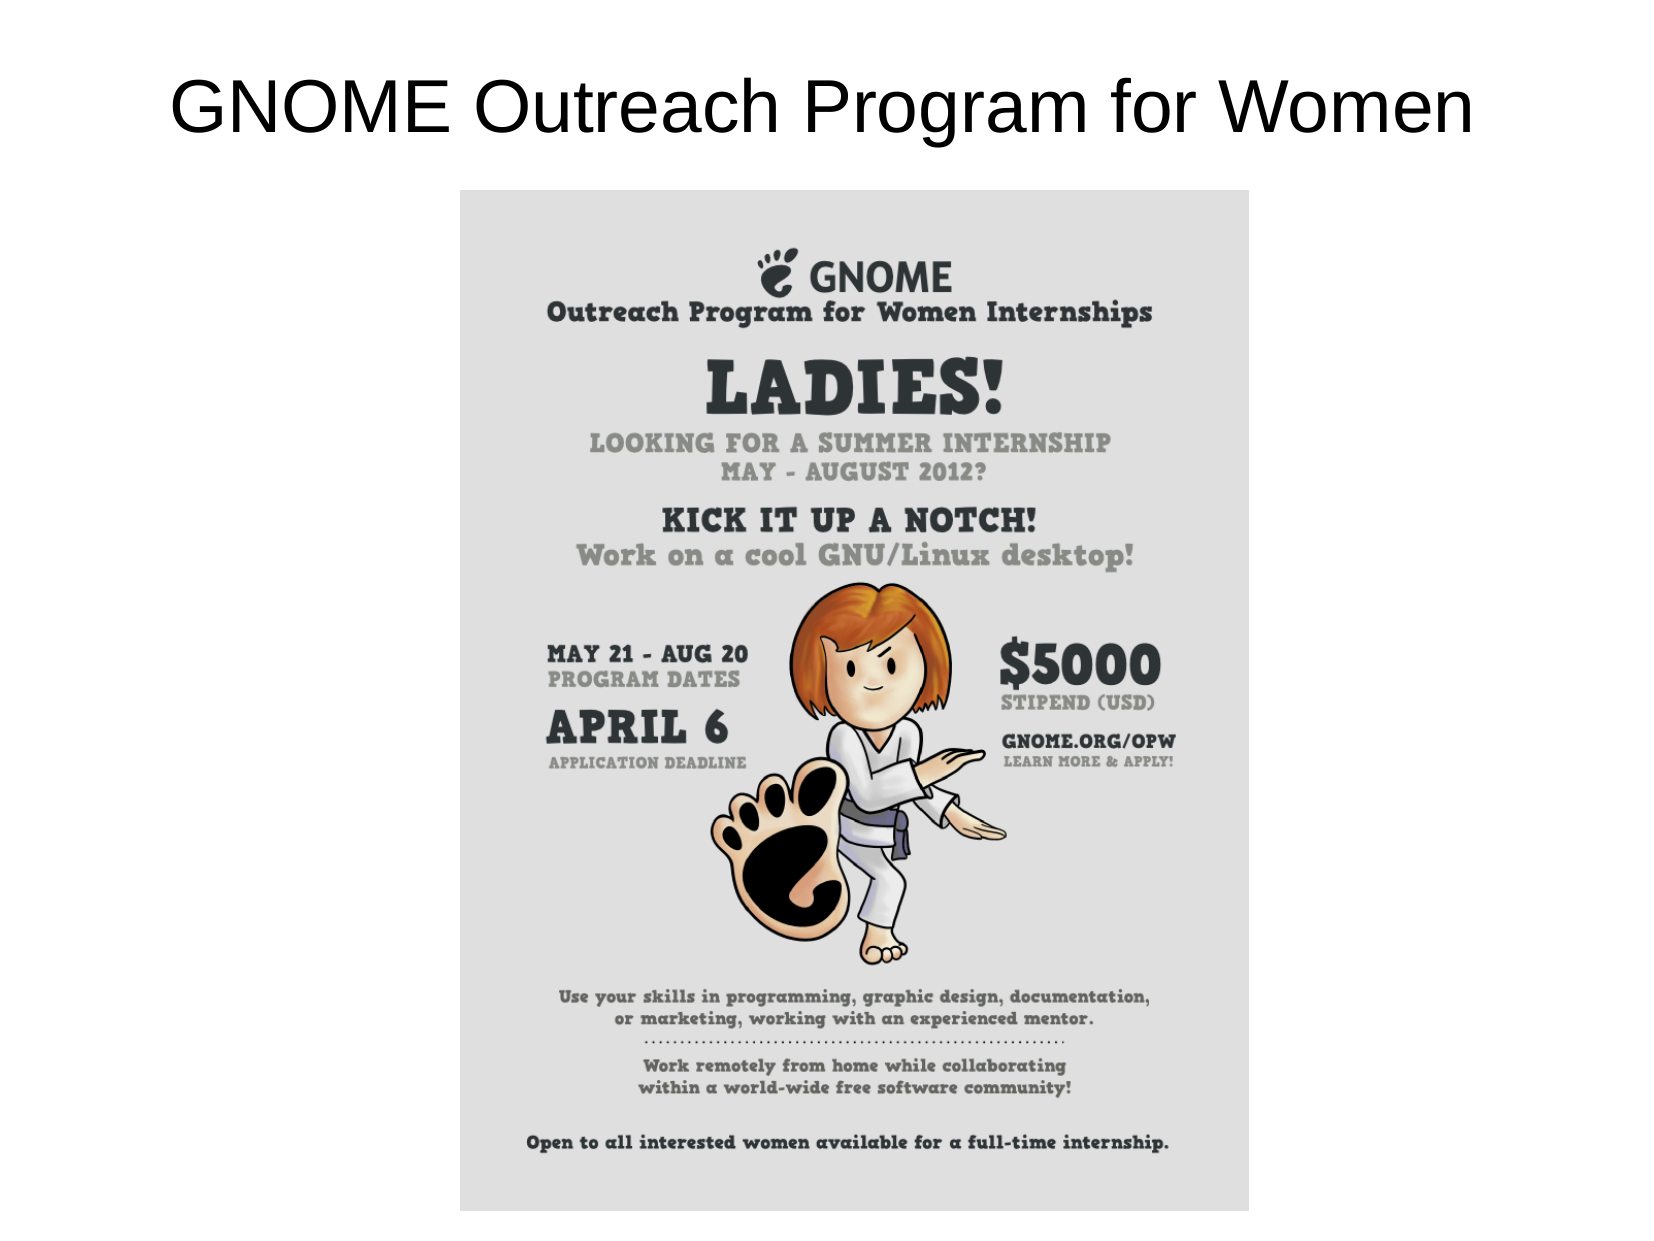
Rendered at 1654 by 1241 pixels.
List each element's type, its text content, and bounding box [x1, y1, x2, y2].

picture [460, 190, 1249, 1211]
title GNOME Outreach Program for Women [0, 2, 1646, 211]
